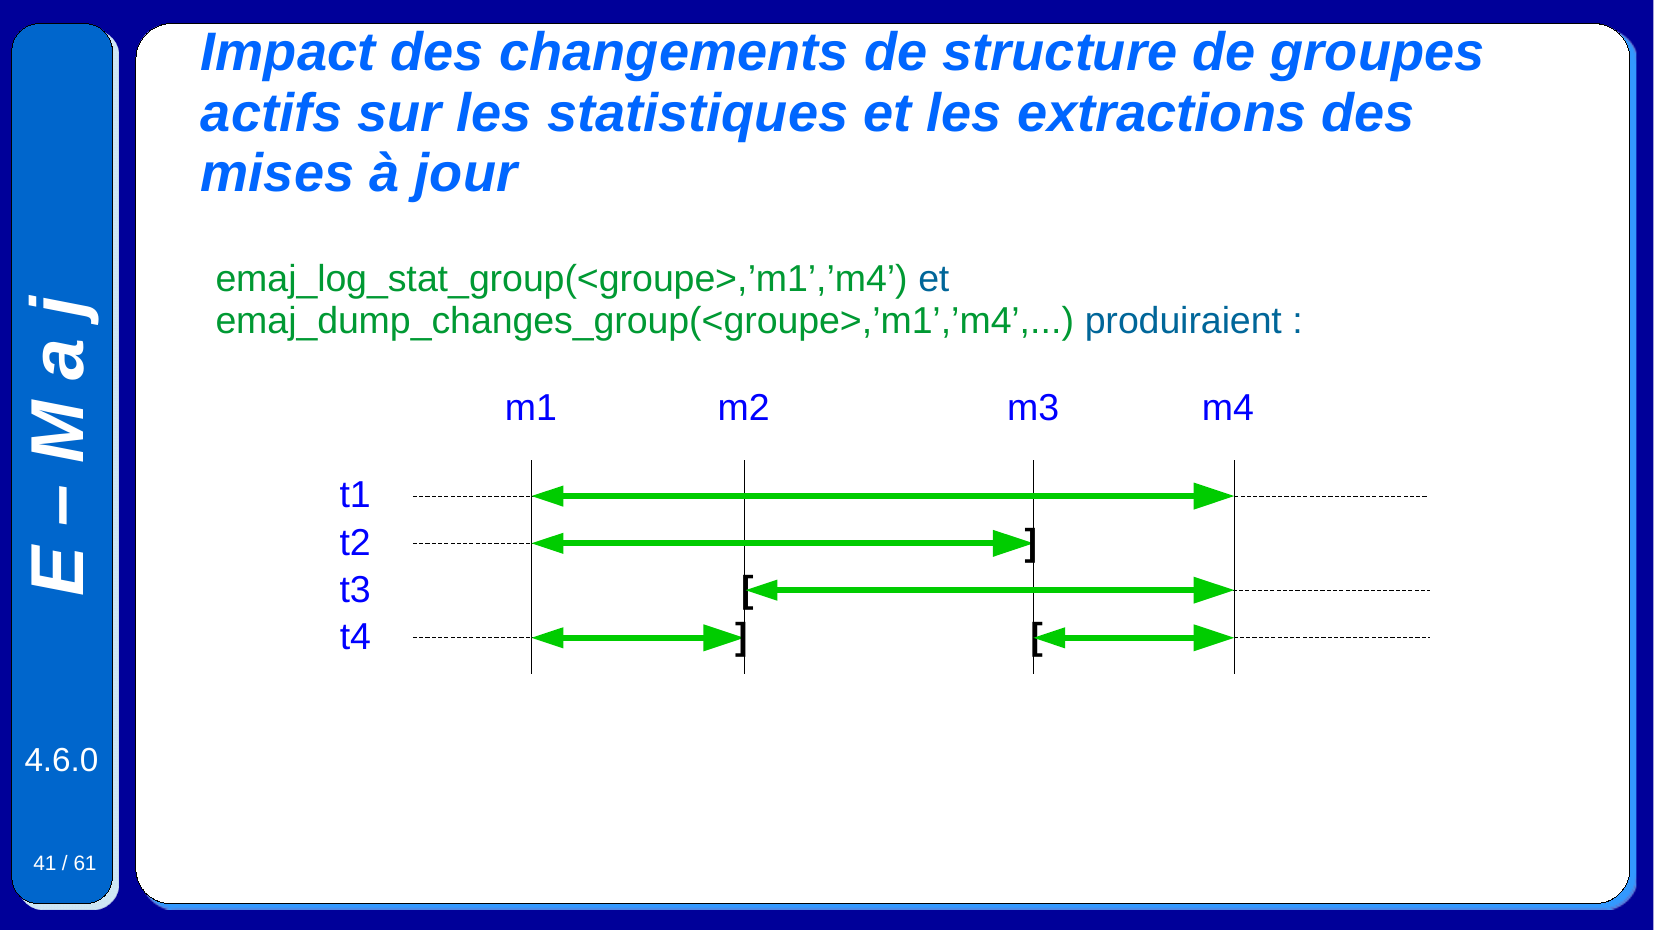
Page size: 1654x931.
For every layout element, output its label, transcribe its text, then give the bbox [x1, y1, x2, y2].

text_box m1 [490, 379, 572, 436]
text_box emaj_log_stat_group(<groupe>,’m1’,’m4’) et emaj_dump_changes_group(<groupe>,’m1’,’m4’,...) produiraient : [200, 250, 1321, 350]
text_box t3 [324, 561, 386, 608]
text_box t2 [324, 513, 386, 561]
title Impact des changements de structure de groupes actifs sur les statistiques et les extractions des mises à jour [200, 21, 1575, 204]
text_box t1 [324, 466, 386, 513]
text_box m4 [1187, 379, 1269, 436]
text_box m2 [702, 379, 785, 436]
text_box t4 [324, 608, 386, 666]
text_box ] [720, 608, 763, 666]
text_box m3 [992, 379, 1074, 436]
text_box [ [1015, 608, 1058, 666]
text_box ] [1009, 513, 1053, 571]
text_box [ [726, 561, 769, 618]
